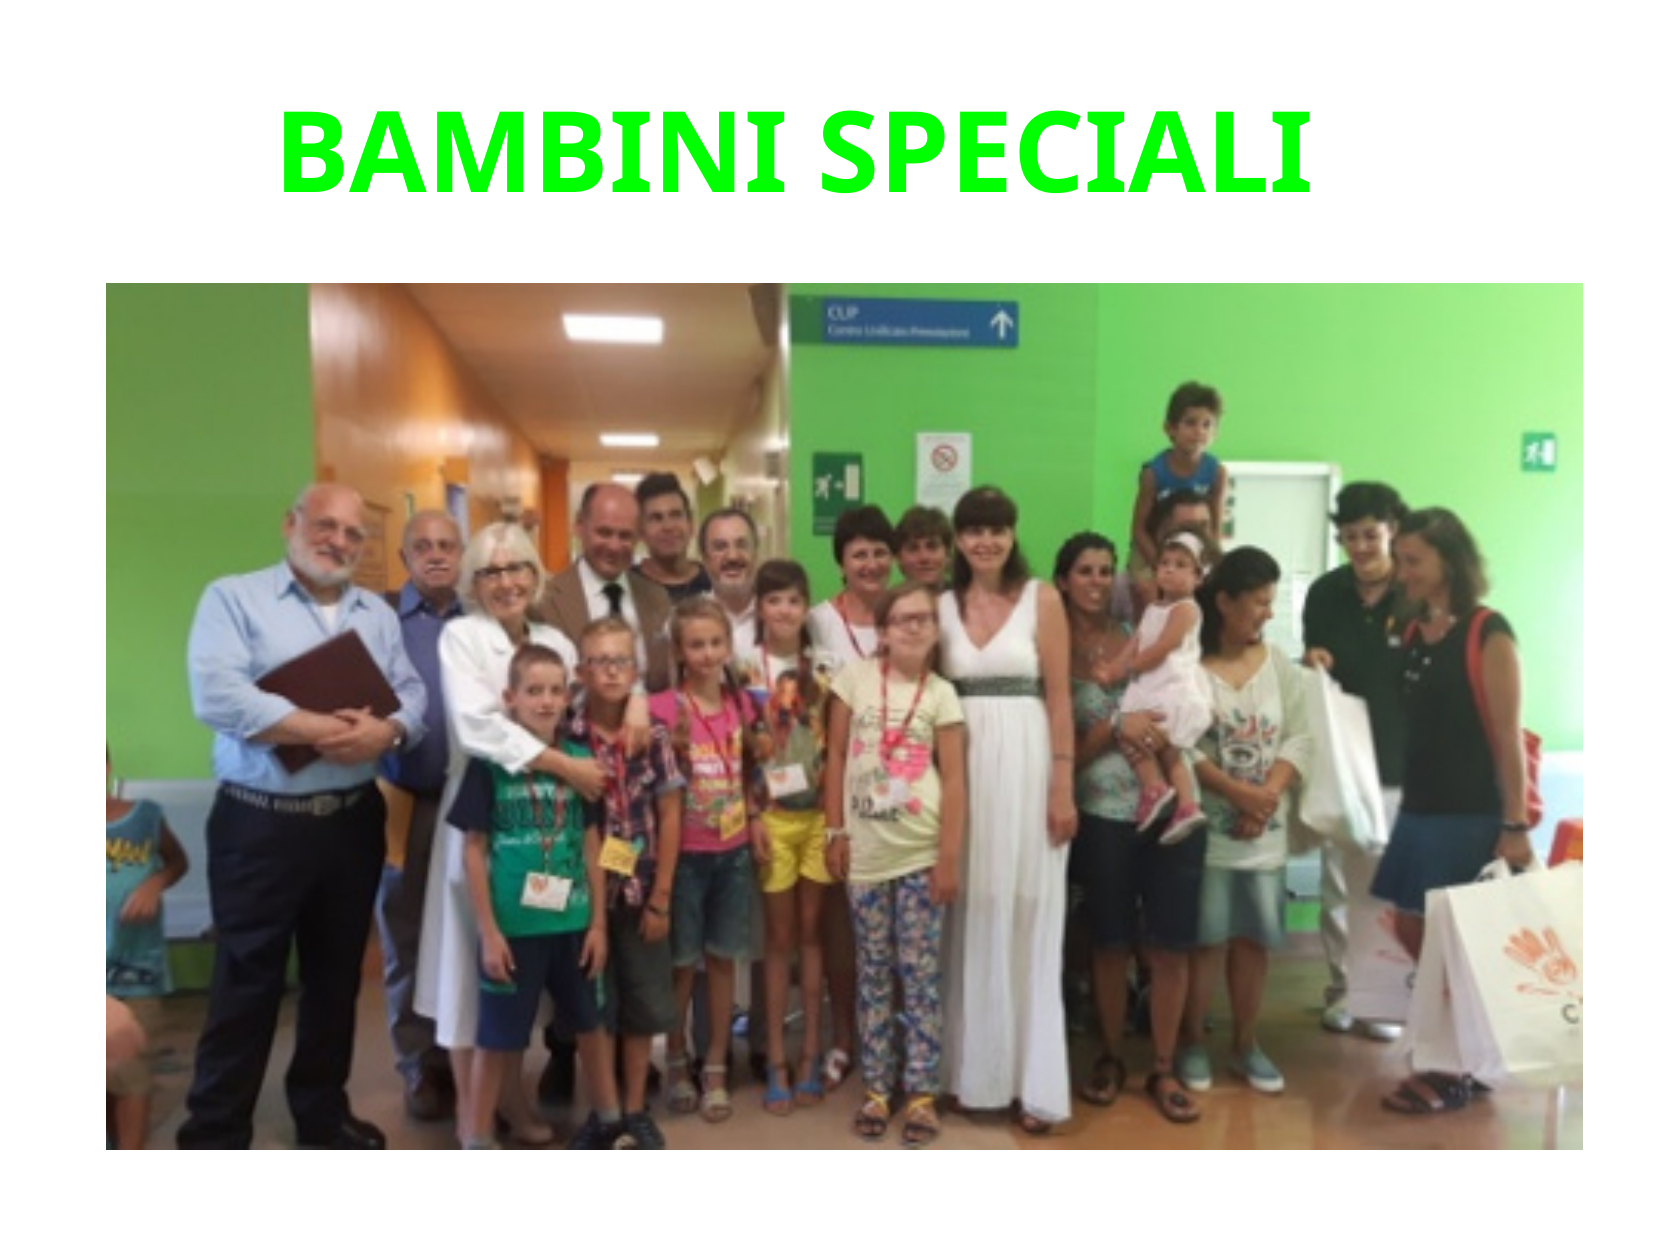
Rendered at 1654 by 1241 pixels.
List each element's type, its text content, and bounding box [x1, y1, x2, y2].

text_box BAMBINI SPECIALI [259, 64, 1422, 237]
picture [106, 283, 1583, 1150]
